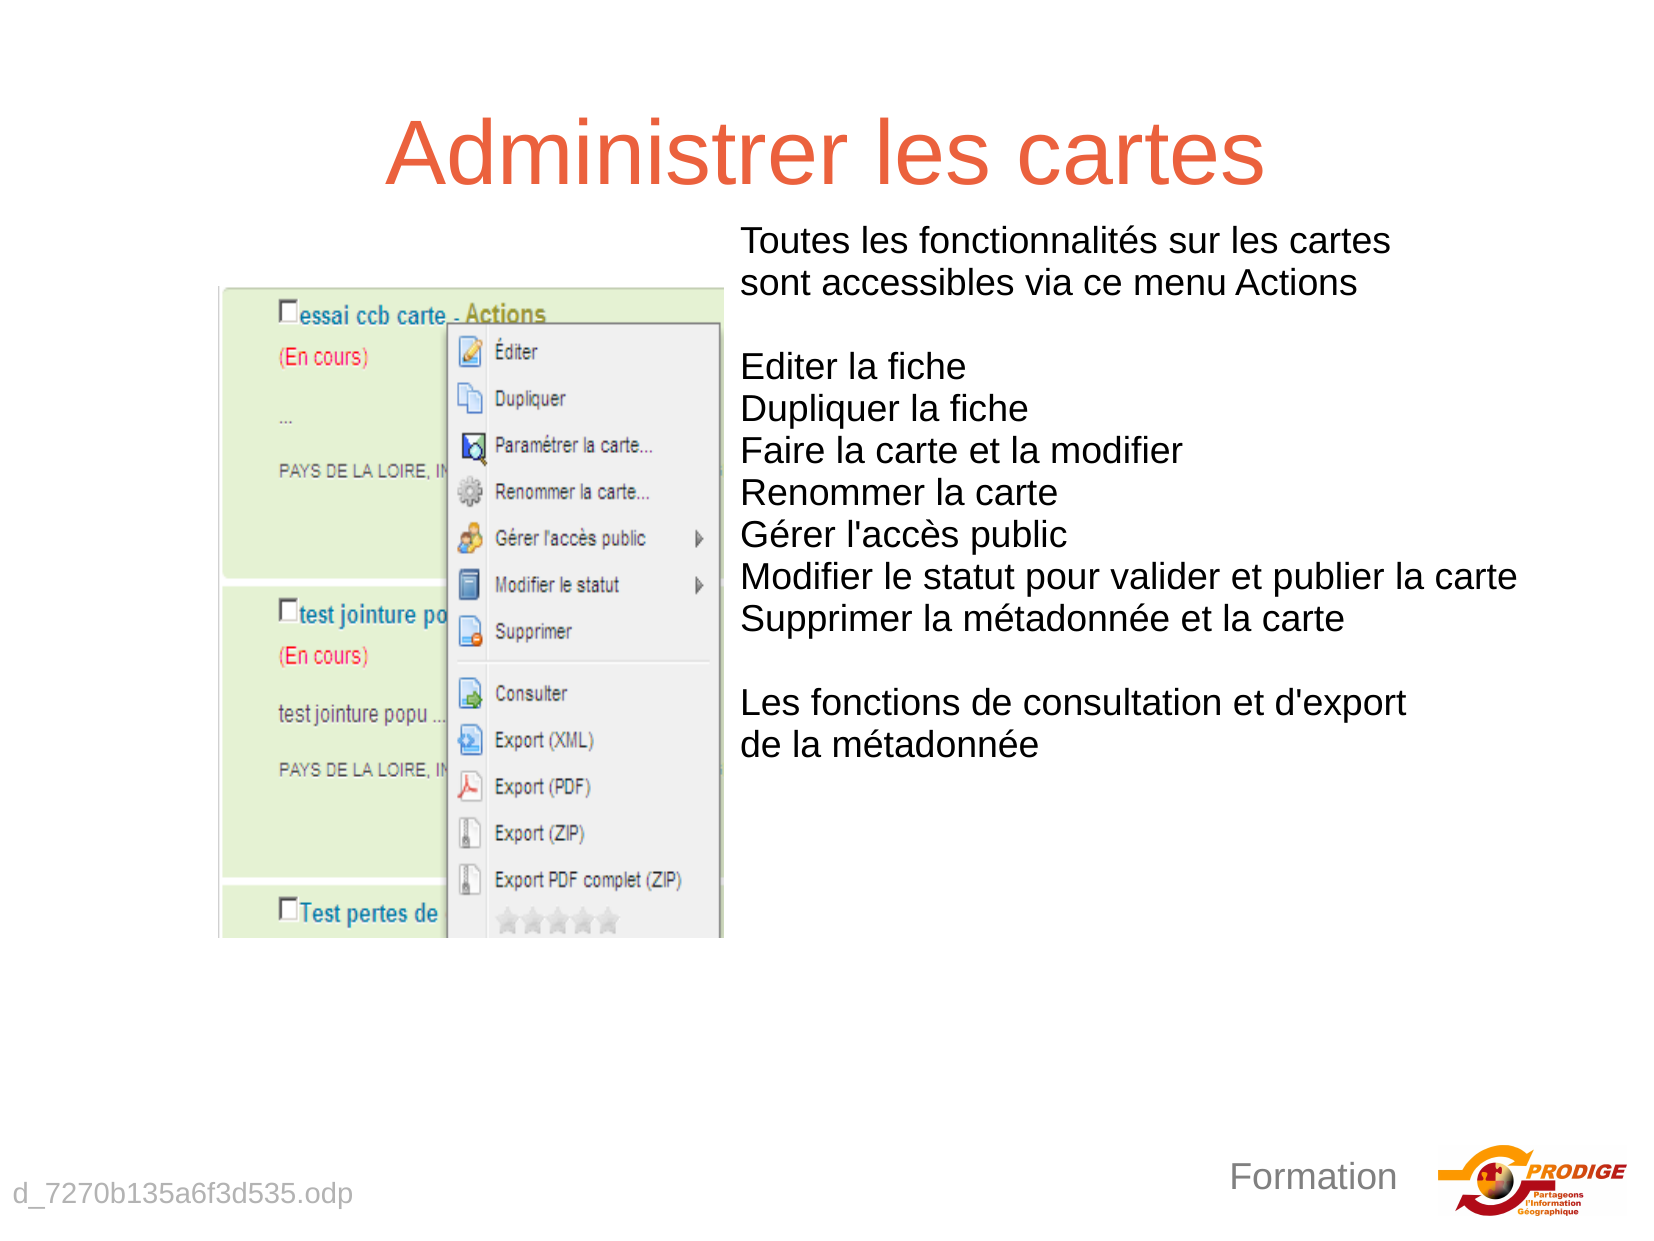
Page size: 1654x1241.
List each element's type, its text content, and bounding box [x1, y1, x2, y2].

title Administrer les cartes [82, 56, 1571, 250]
picture [1438, 1145, 1627, 1216]
picture [218, 286, 724, 938]
text_box Toutes les fonctionnalités sur les cartes sont accessibles via ce menu Actions Editer la fiche Dupliquer la fiche Faire la carte et la modifier Renommer la carte Gérer l'accès public Modifier le statut pour valider et publier la carte Supprimer la métadonnée et la carte Les fonctions de consultation et d'export de la métadonnée [725, 211, 1534, 774]
